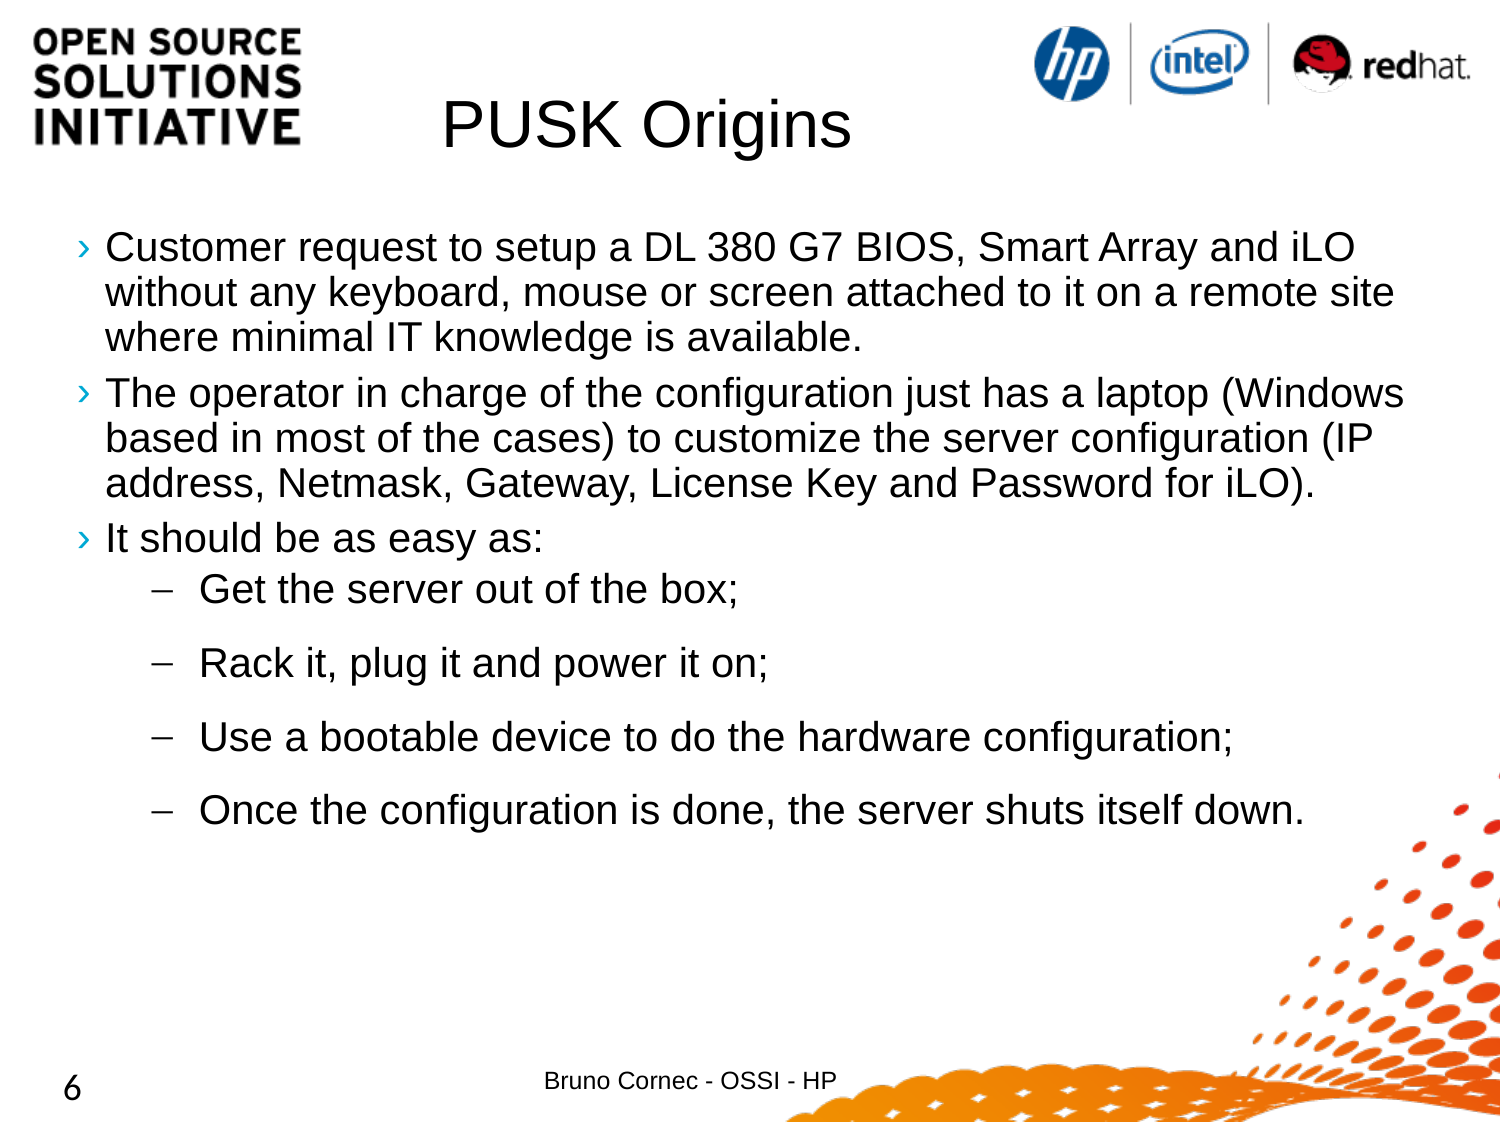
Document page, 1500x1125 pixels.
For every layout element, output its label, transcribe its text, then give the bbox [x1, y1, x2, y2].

picture [0, 0, 1500, 1122]
list Customer request to setup a DL 380 G7 BIOS, Smart Array and iLO without any keyboard, mouse or screen attached to it on a remote site where minimal IT knowledge is available. The operator in charge of the configuration just has a laptop (Windows based in most of the cases) to customize the server configuration (IP address, Netmask, Gateway, License Key and Password for iLO). It should be as easy as: Get the server out of the box; Rack it, plug it and power it on; Use a bootable device to do the hardware configuration; Once the configuration is done, the server shuts itself down. [65, 225, 1436, 929]
title PUSK Origins [5, 80, 1290, 161]
